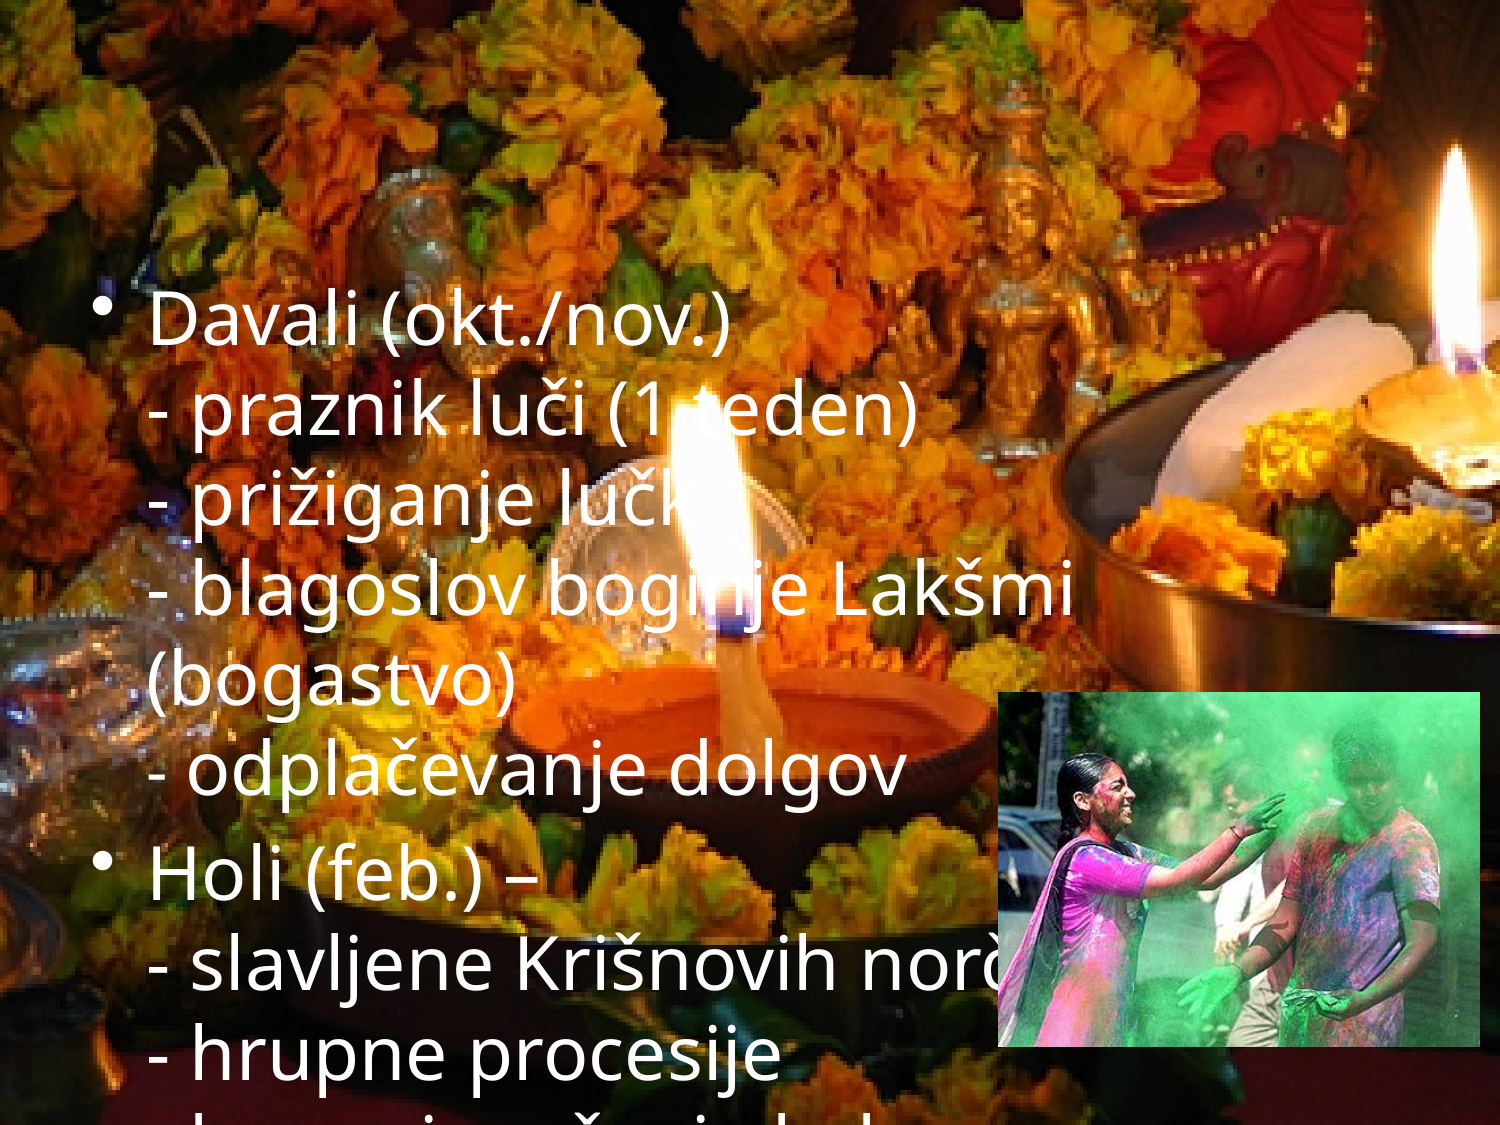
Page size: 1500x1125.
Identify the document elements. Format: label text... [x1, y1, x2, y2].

list Davali (okt./nov.) - praznik luči (1 teden) - prižiganje lučk - blagoslov boginje Lakšmi (bogastvo) - odplačevanje dolgov Holi (feb.) – - slavljene Krišnovih norčij - hrupne procesije - kresovi, pečenje kokosov [75, 262, 1425, 1005]
picture [0, 0, 1500, 1125]
